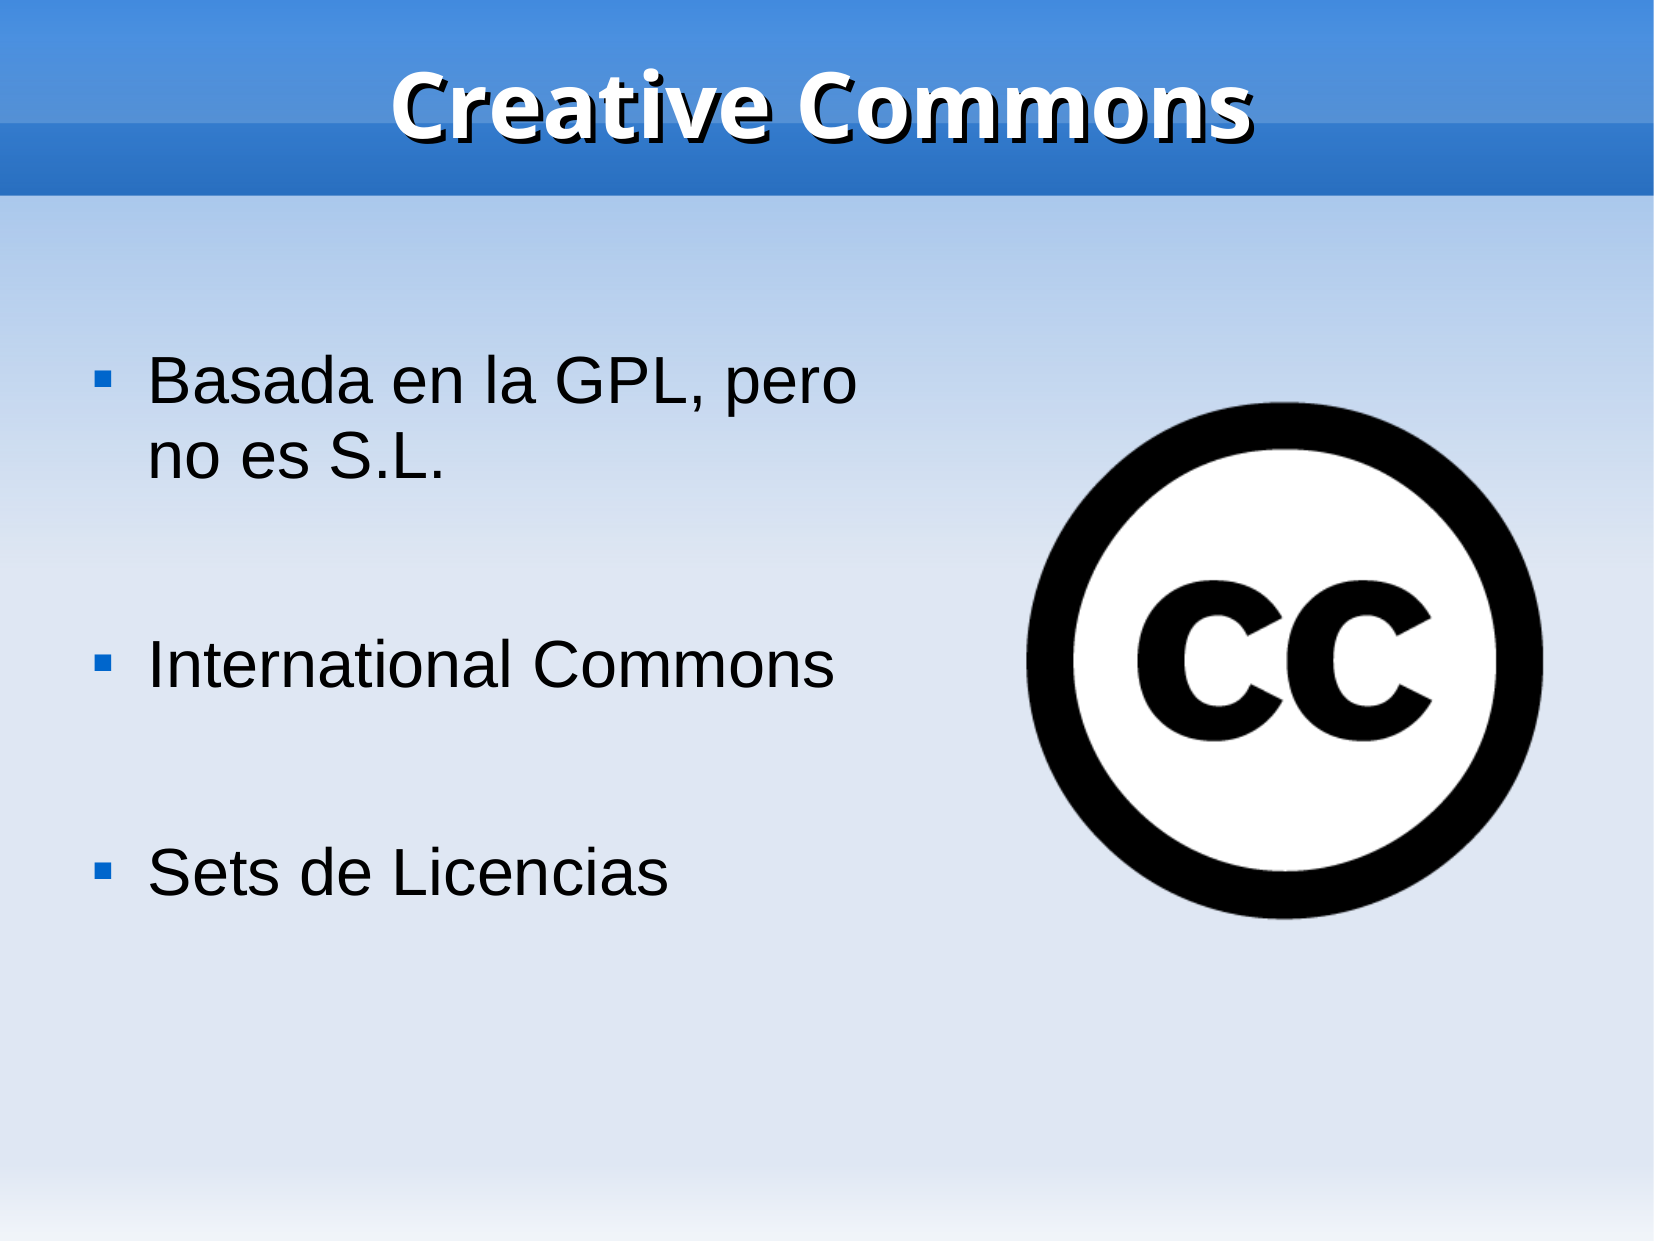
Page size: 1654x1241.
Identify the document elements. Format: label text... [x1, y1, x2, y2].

list Basada en la GPL, pero no es S.L. International Commons Sets de Licencias [76, 343, 910, 1148]
picture [0, 0, 1654, 1241]
title Creative Commons [76, 7, 1565, 200]
